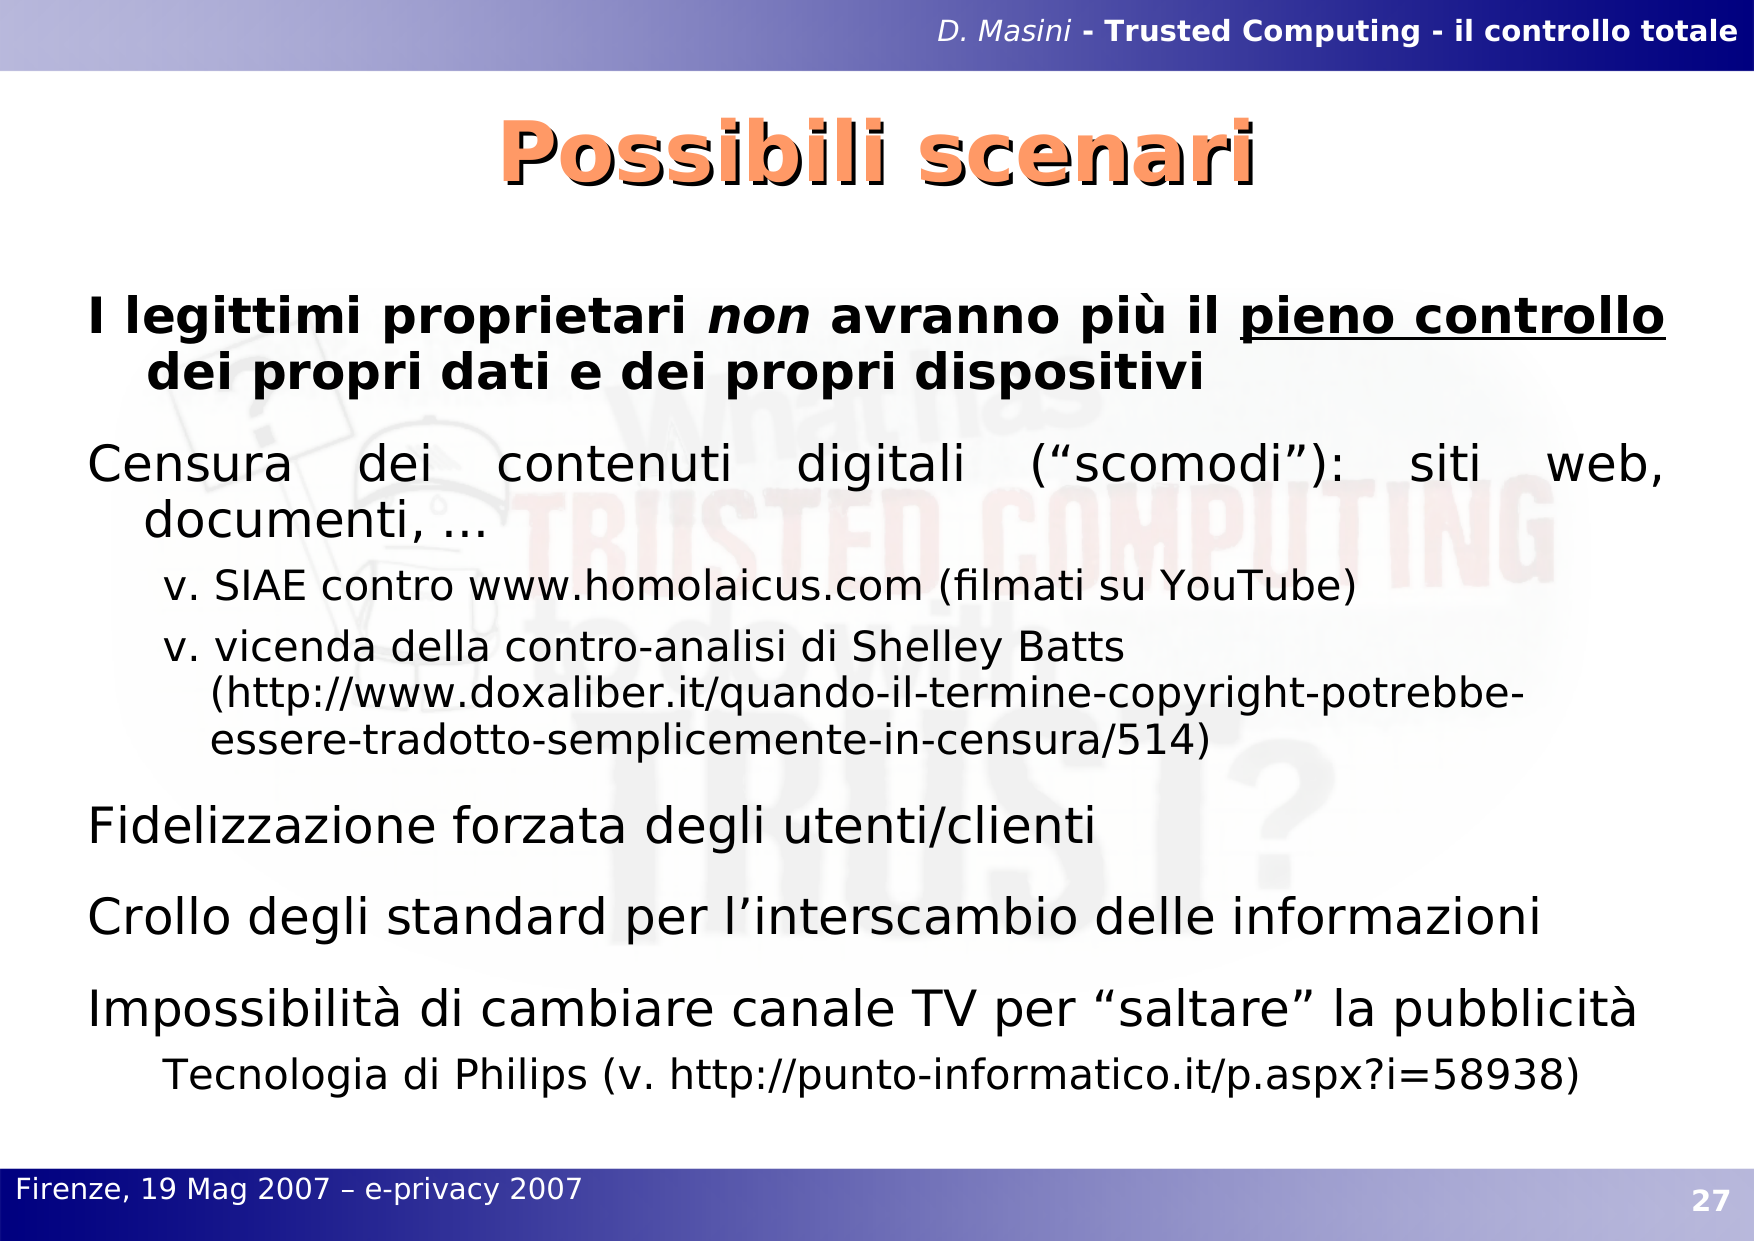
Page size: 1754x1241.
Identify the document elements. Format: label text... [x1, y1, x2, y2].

picture [0, 0, 1754, 1241]
list I legittimi proprietari non avranno più il pieno controllo dei propri dati e dei propri dispositivi Censura dei contenuti digitali (“scomodi”): siti web, documenti, ... v. SIAE contro www.homolaicus.com (filmati su YouTube) v. vicenda della contro-analisi di Shelley Batts (http://www.doxaliber.it/quando-il-termine-copyright-potrebbe-essere-tradotto-semplicemente-in-censura/514) Fidelizzazione forzata degli utenti/clienti Crollo degli standard per l’interscambio delle informazioni Impossibilità di cambiare canale TV per “saltare” la pubblicità Tecnologia di Philips (v. http://punto-informatico.it/p.aspx?i=58938) [87, 289, 1667, 1108]
title Possibili scenari [87, 49, 1667, 257]
